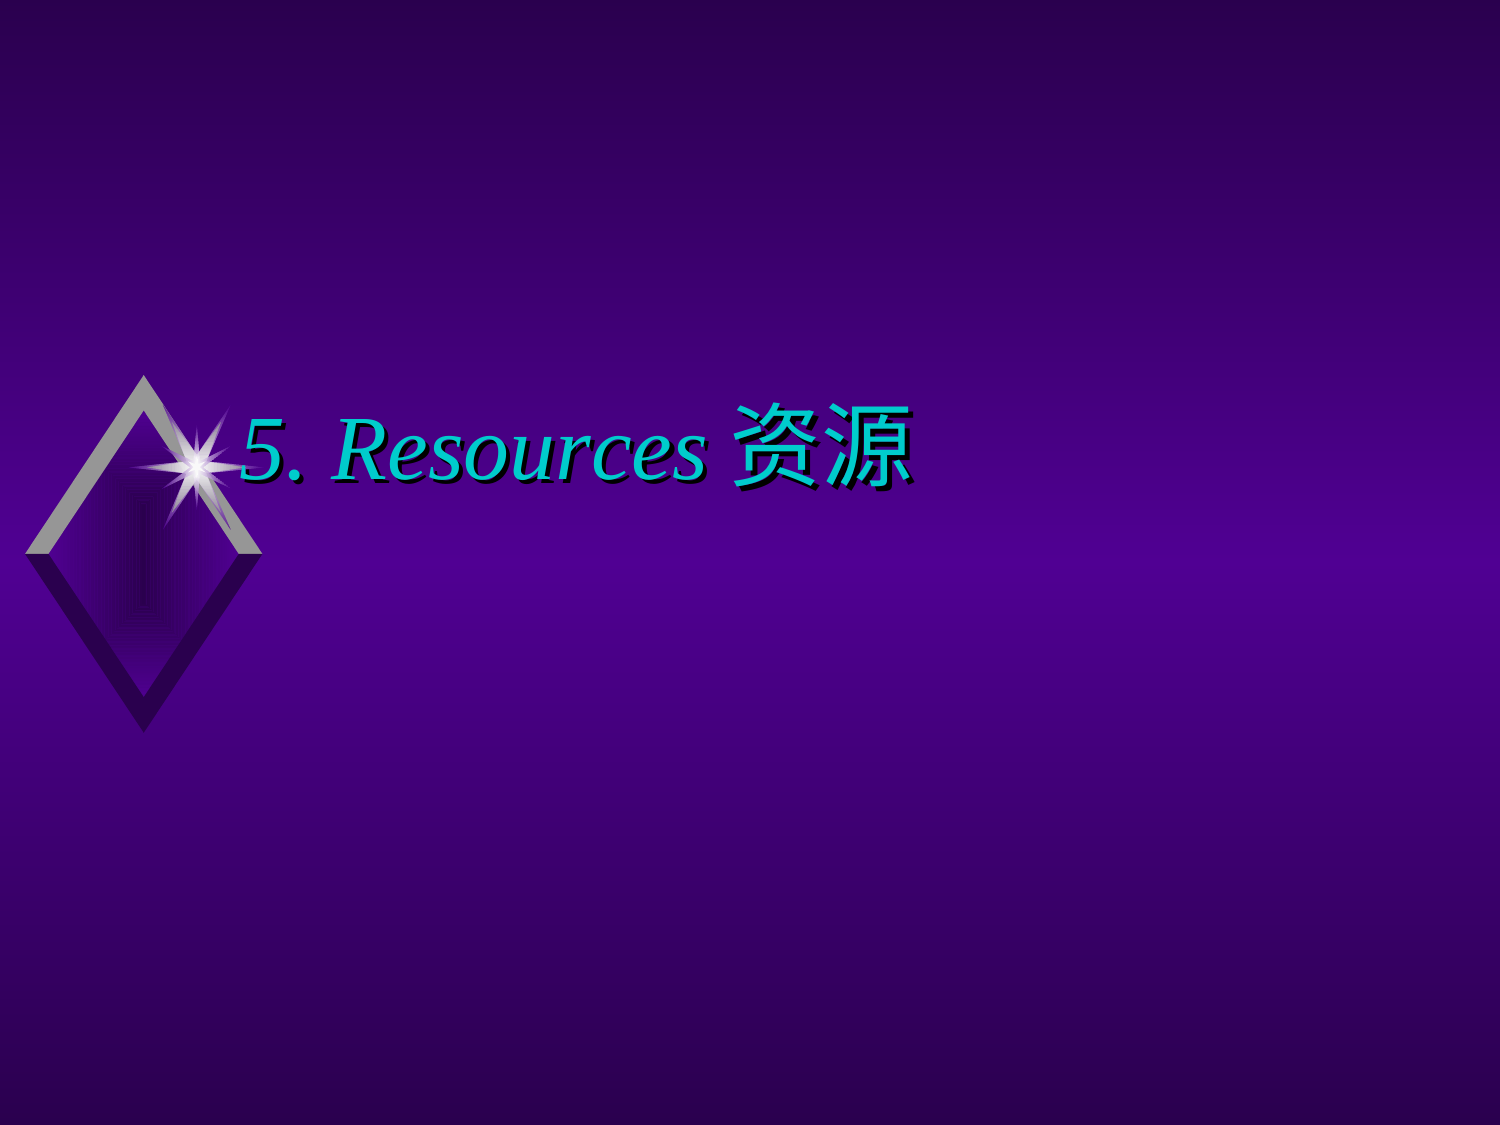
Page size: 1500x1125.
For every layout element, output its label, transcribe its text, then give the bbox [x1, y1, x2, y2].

title 5. Resources资源 [224, 349, 1500, 538]
